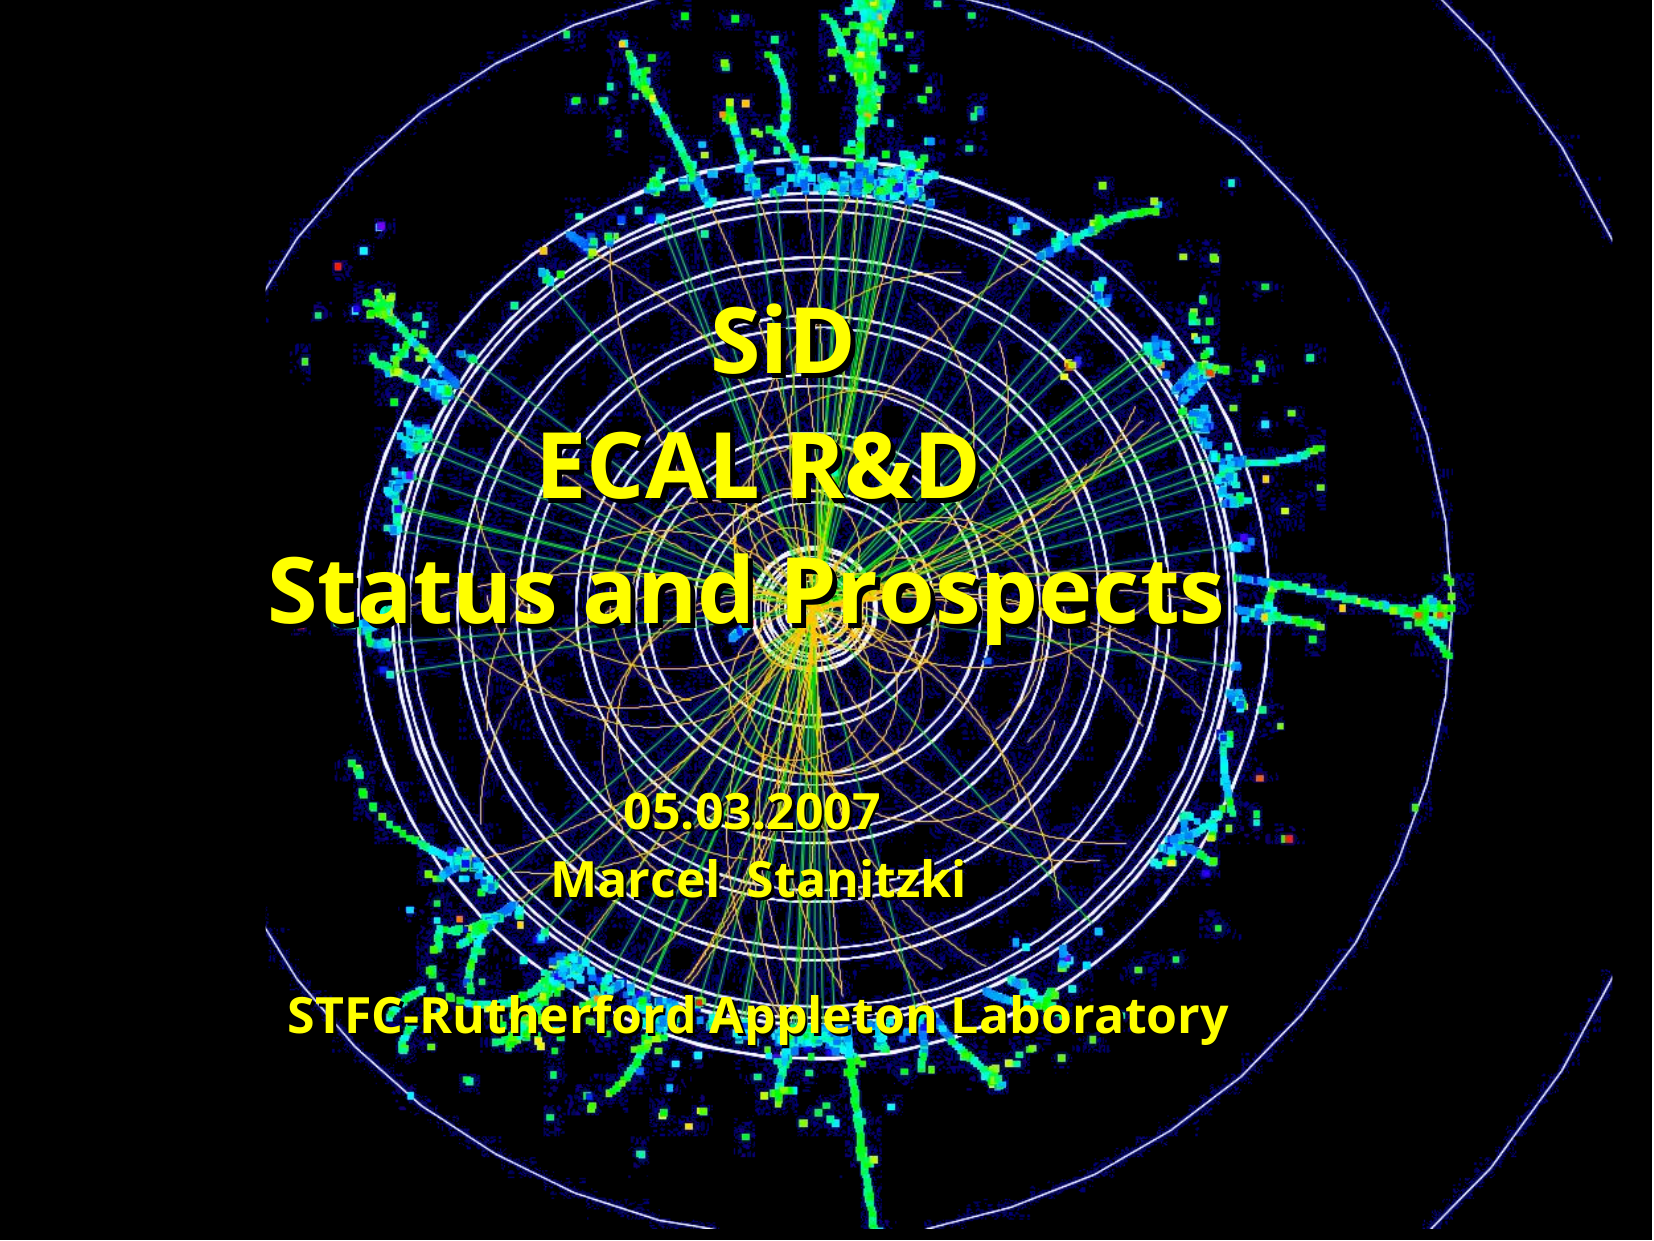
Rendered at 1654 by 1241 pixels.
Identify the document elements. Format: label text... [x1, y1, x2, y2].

text_box [0, 0, 1652, 1240]
picture [265, 0, 1613, 1229]
text_box SiD ECAL R&D Status and Prospects 05.03.2007 Marcel Stanitzki STFC-Rutherford Appleton Laboratory [252, 268, 1401, 973]
